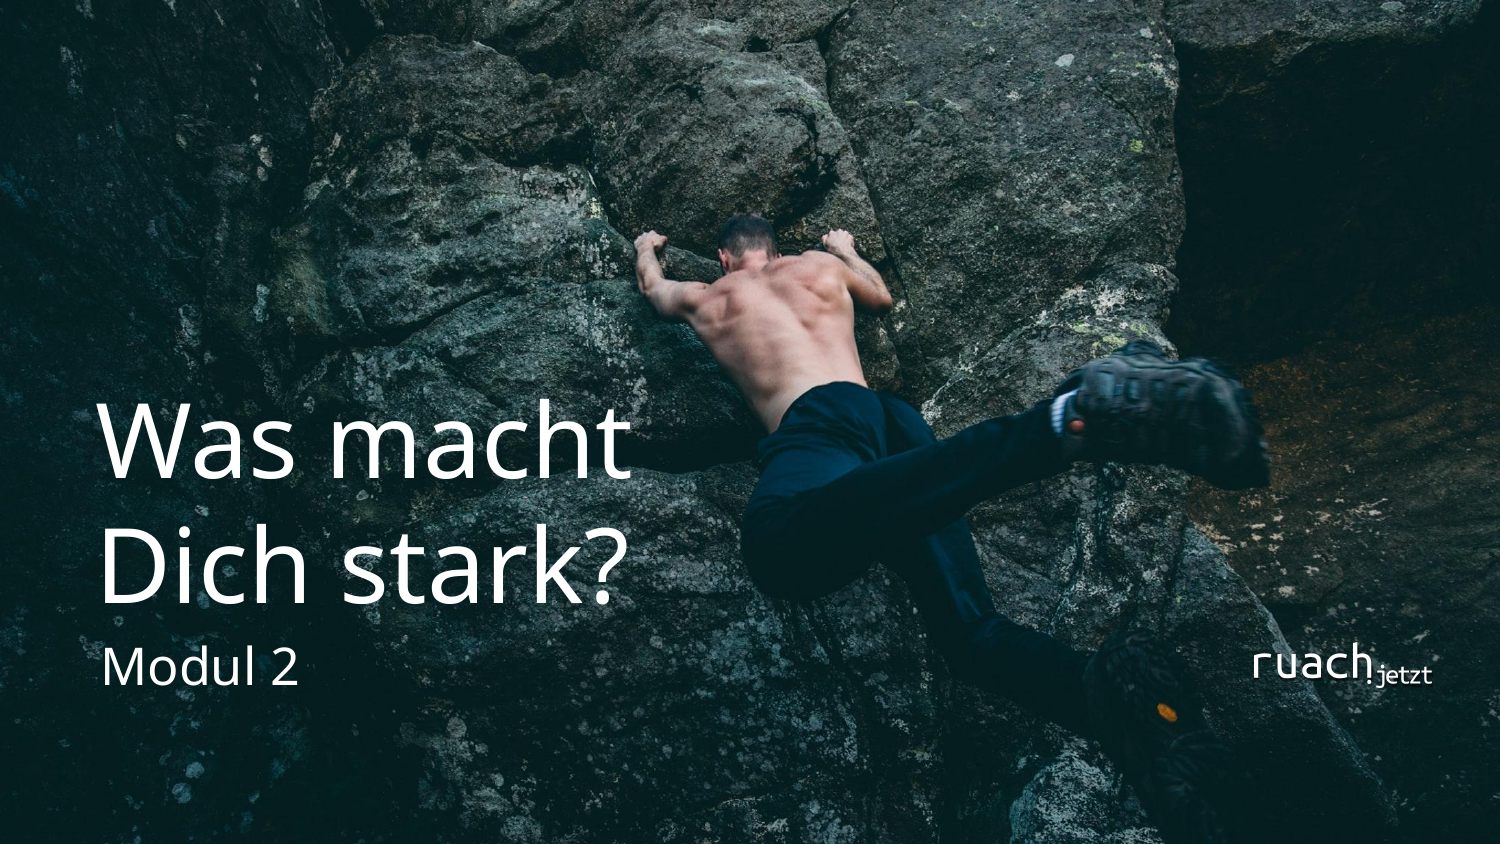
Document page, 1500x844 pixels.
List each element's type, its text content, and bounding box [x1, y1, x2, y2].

text_box Modul 2 [85, 618, 837, 712]
text_box Was macht Dich stark? [80, 359, 832, 640]
picture [0, 0, 1500, 844]
